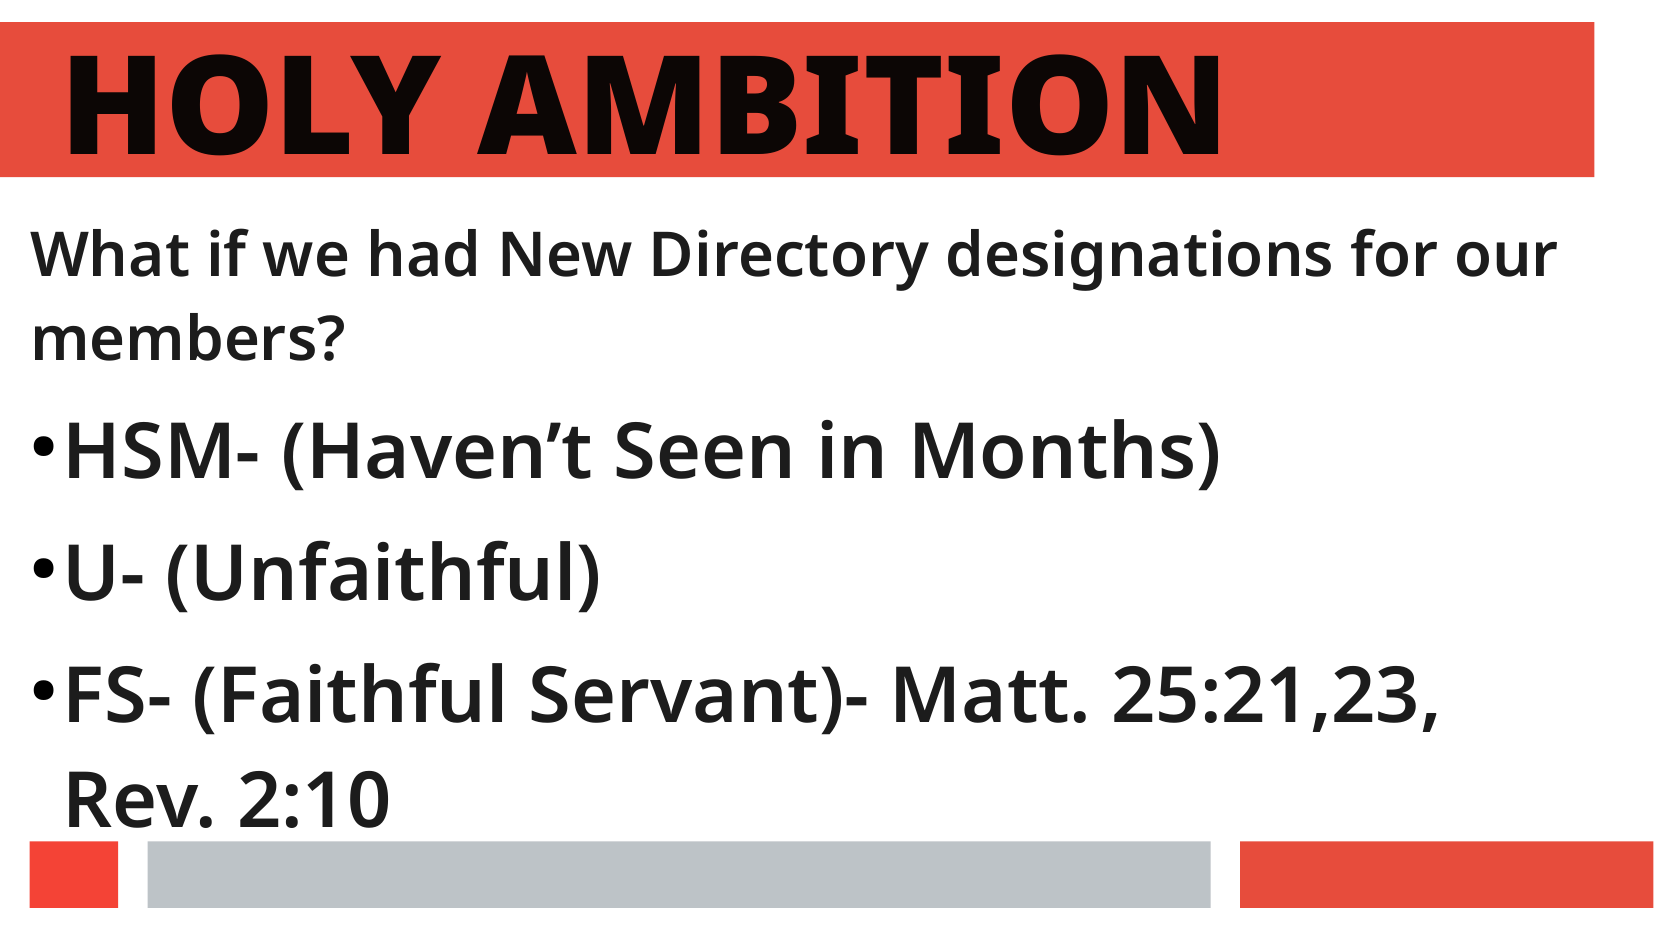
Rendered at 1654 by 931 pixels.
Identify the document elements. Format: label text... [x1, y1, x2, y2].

list What if we had New Directory designations for our members? HSM- (Haven’t Seen in Months) U- (Unfaithful) FS- (Faithful Servant)- Matt. 25:21,23, Rev. 2:10 [30, 210, 1636, 856]
title HOLY AMBITION [60, 84, 1596, 196]
